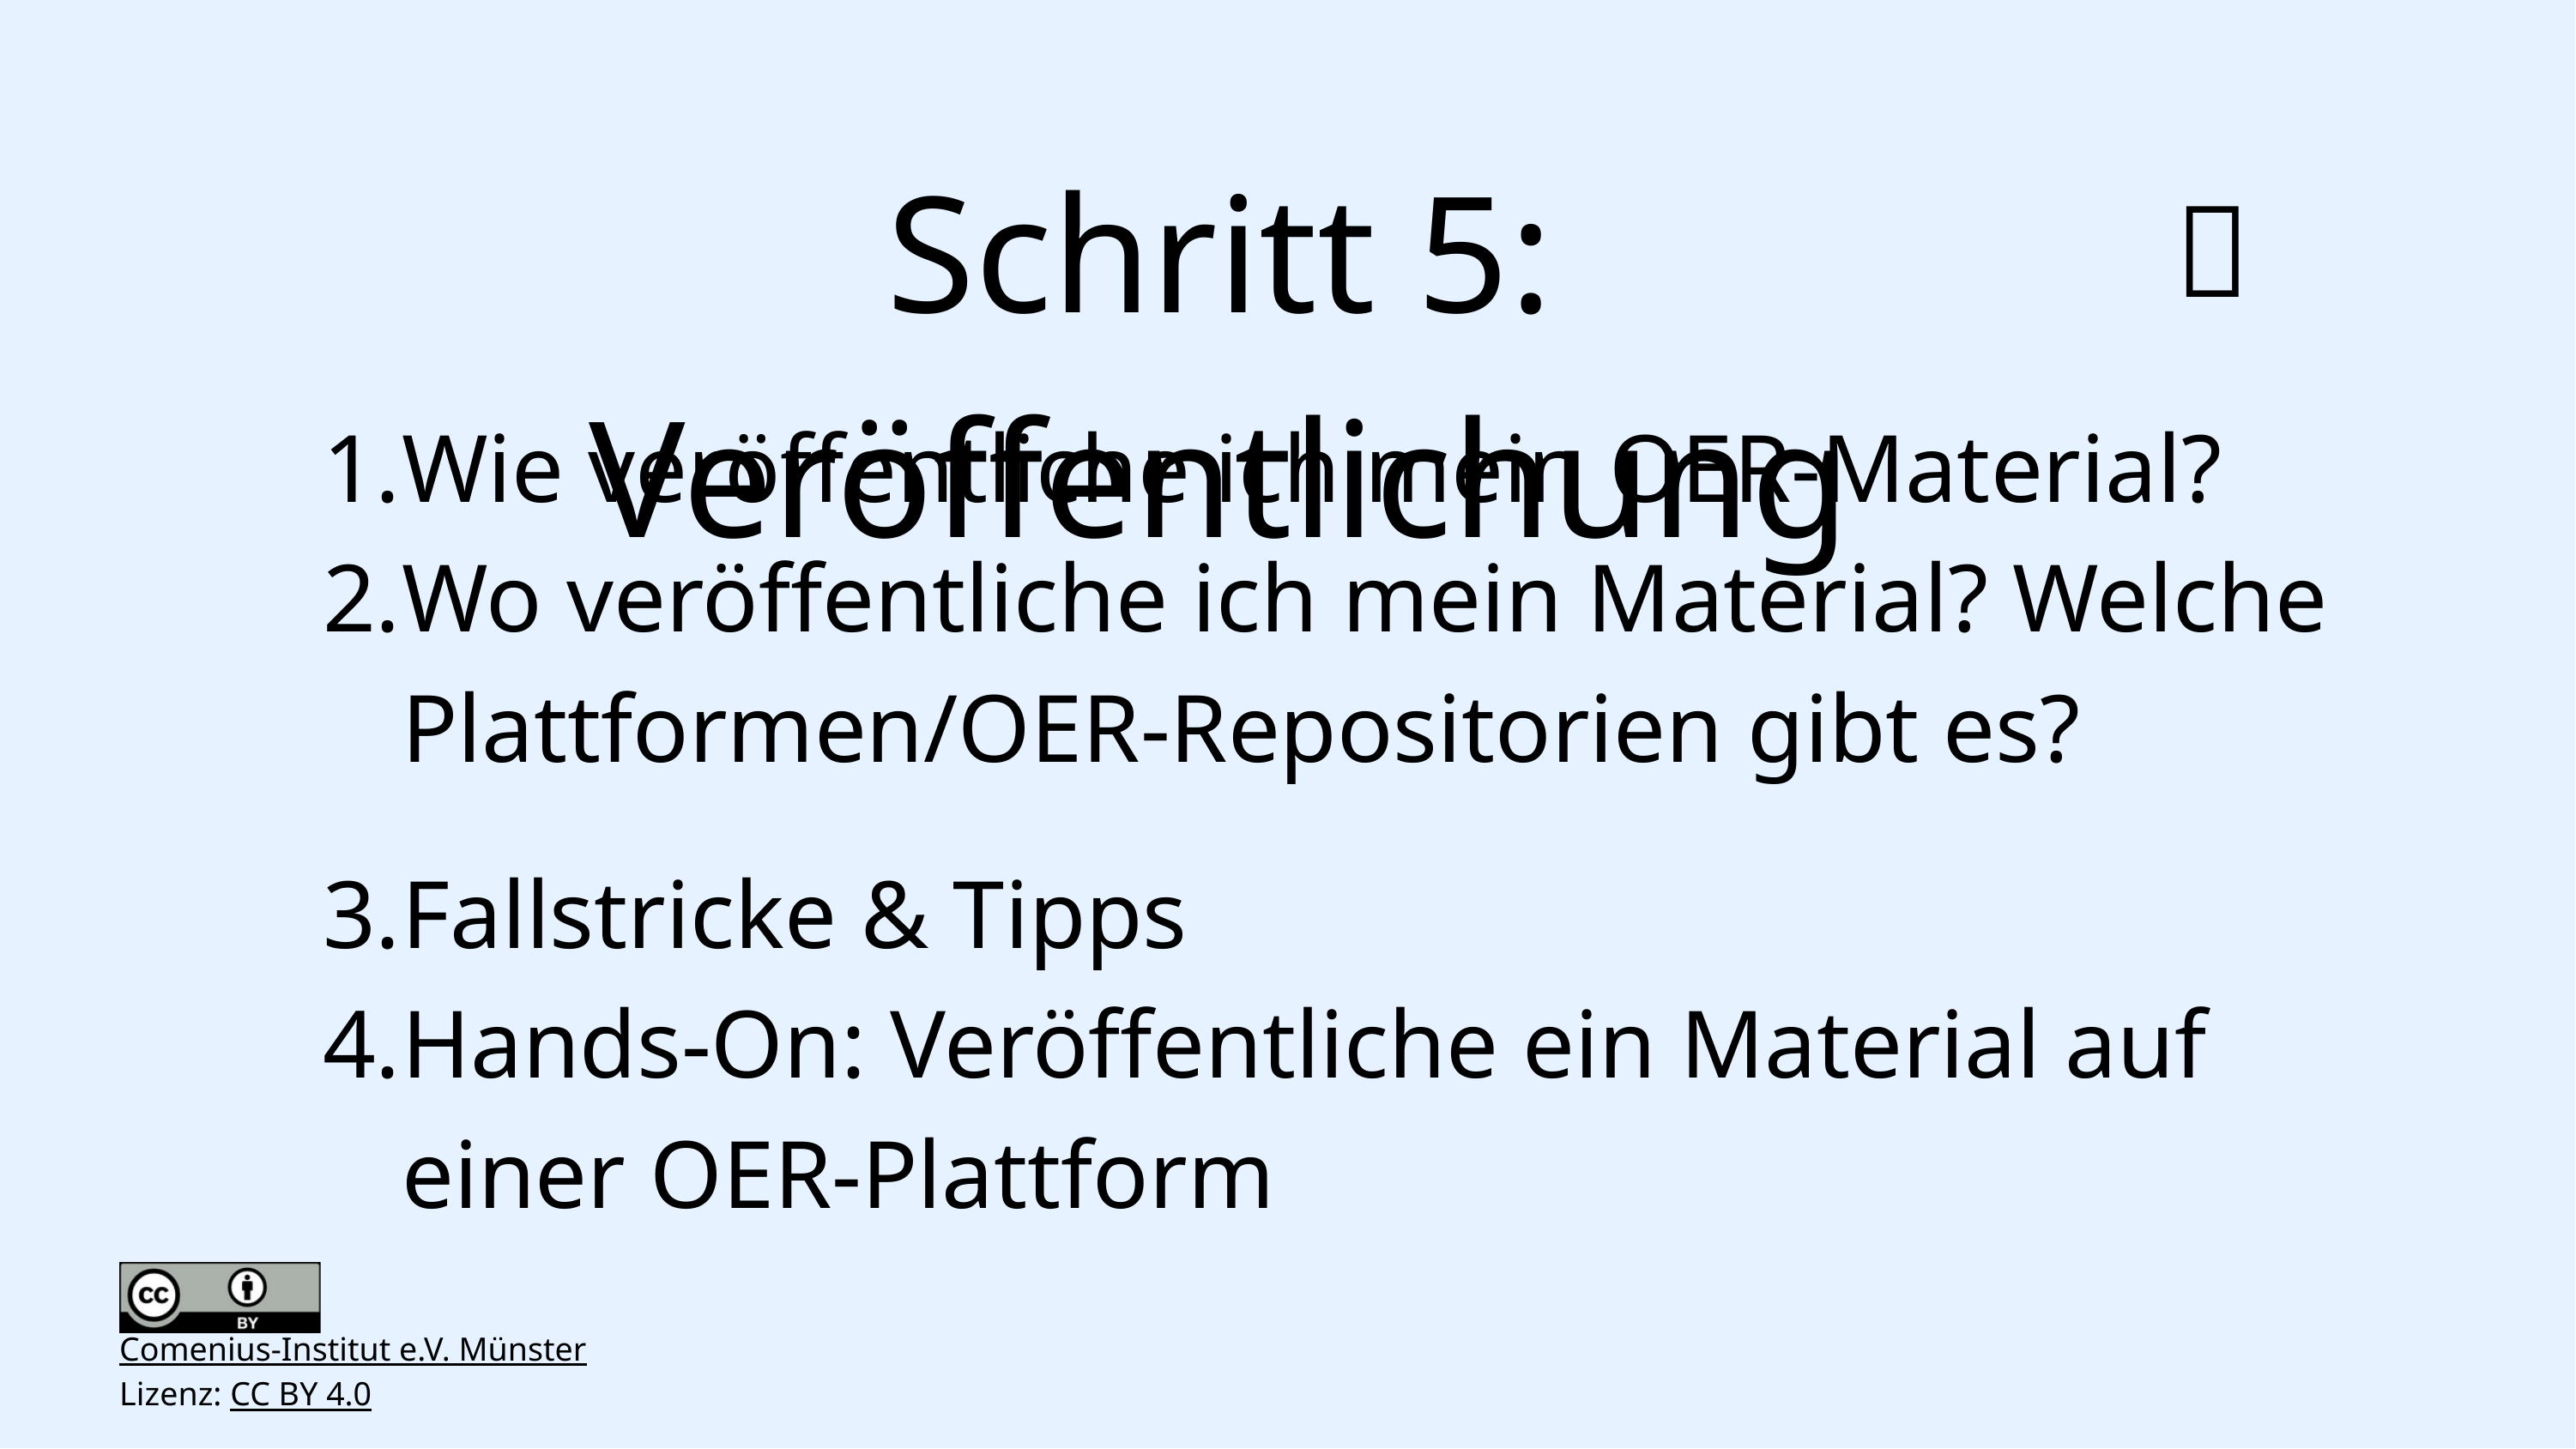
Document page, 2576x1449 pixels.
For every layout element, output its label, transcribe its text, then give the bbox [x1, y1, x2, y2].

text_box Comenius-Institut e.V. Münster Lizenz: CC BY 4.0 [119, 1327, 1378, 1416]
text_box 🌐 [2127, 144, 2332, 317]
text_box [119, 1262, 321, 1327]
text_box Wie veröffentliche ich mein OER-Material? Wo veröffentliche ich mein Material? Welche Plattformen/OER-Repositorien gibt es? Fallstricke & Tipps Hands-On: Veröffentliche ein Material auf einer OER-Plattform [243, 389, 2431, 1378]
text_box Schritt 5: Veröffentlichung [349, 119, 2090, 337]
